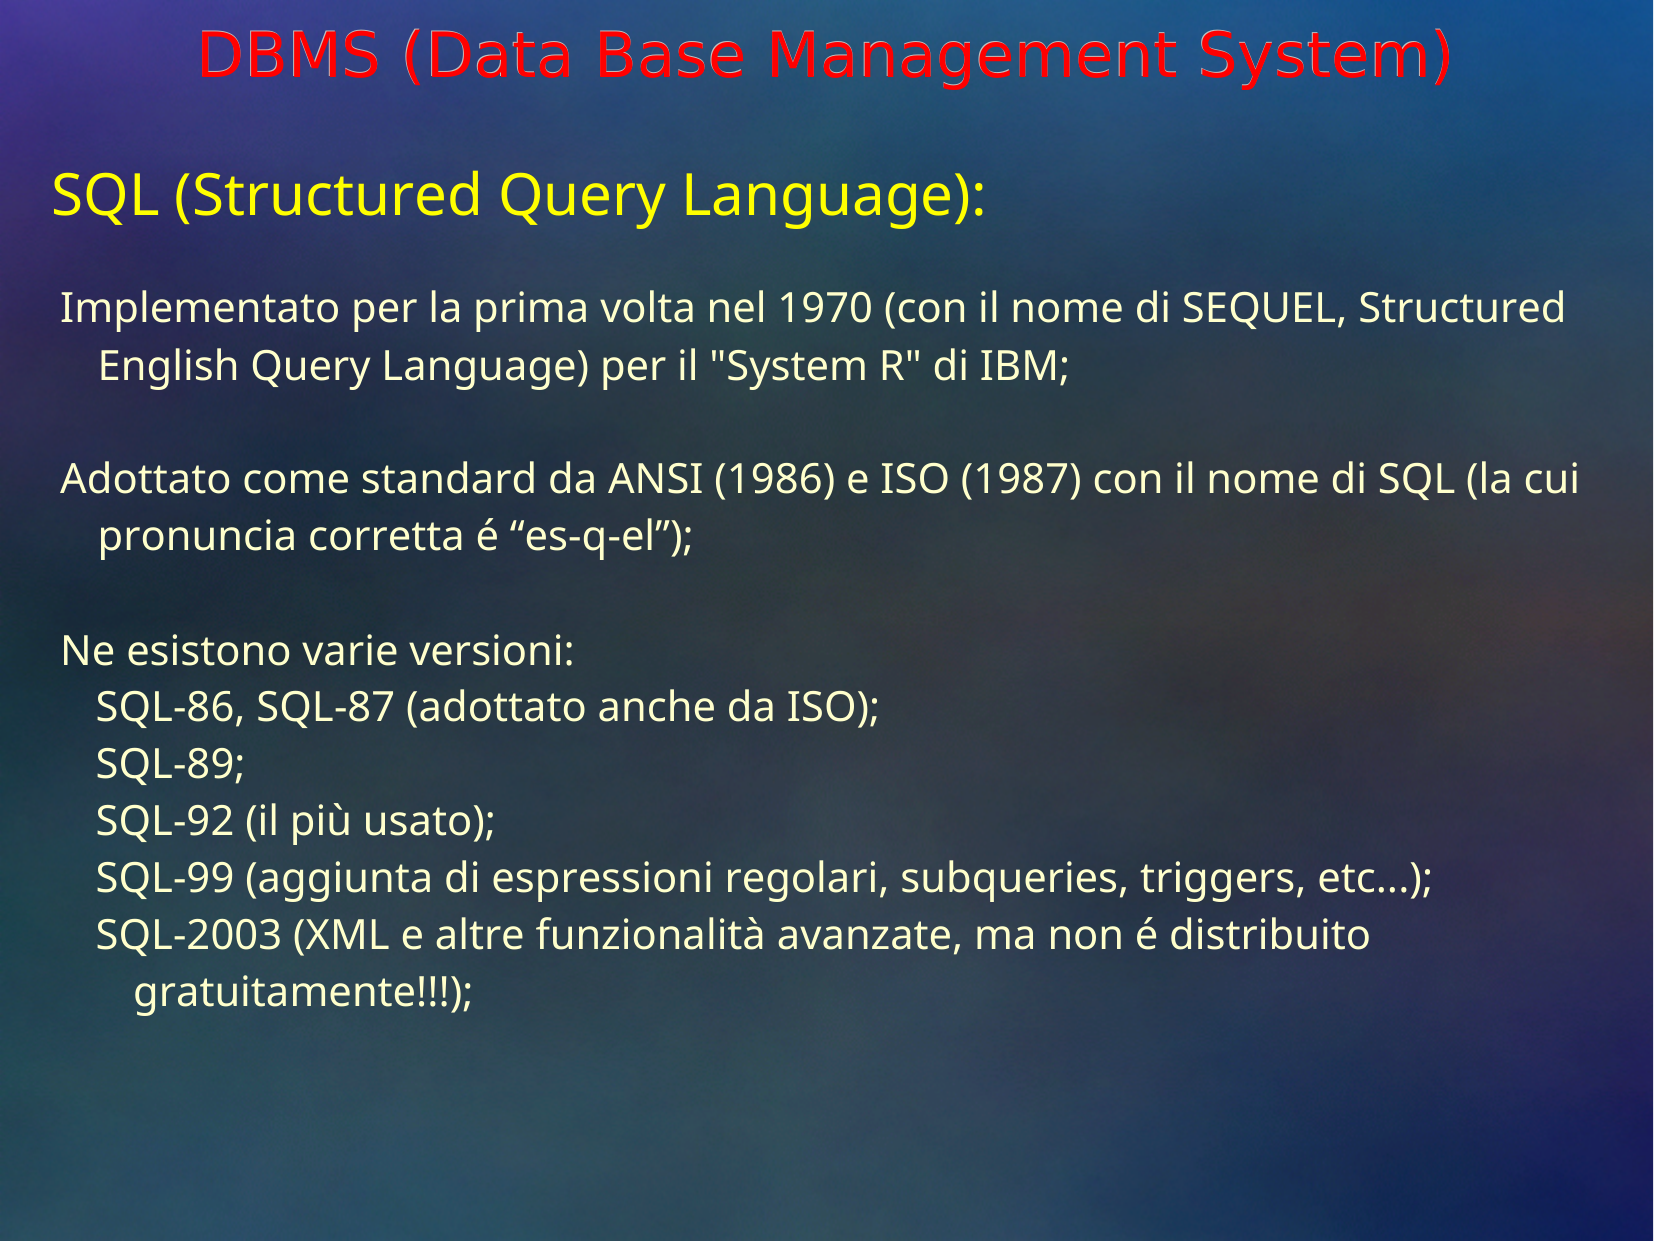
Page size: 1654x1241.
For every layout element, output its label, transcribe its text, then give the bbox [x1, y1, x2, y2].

picture [0, 0, 1654, 1241]
text_box SQL (Structured Query Language): [16, 152, 1245, 234]
text_box Implementato per la prima volta nel 1970 (con il nome di SEQUEL, Structured English Query Language) per il "System R" di IBM; Adottato come standard da ANSI (1986) e ISO (1987) con il nome di SQL (la cui pronuncia corretta é “es-q-el”); Ne esistono varie versioni: SQL-86, SQL-87 (adottato anche da ISO); SQL-89; SQL-92 (il più usato); SQL-99 (aggiunta di espressioni regolari, subqueries, triggers, etc...); SQL-2003 (XML e altre funzionalità avanzate, ma non é distribuito gratuitamente!!!); [60, 278, 1600, 1150]
